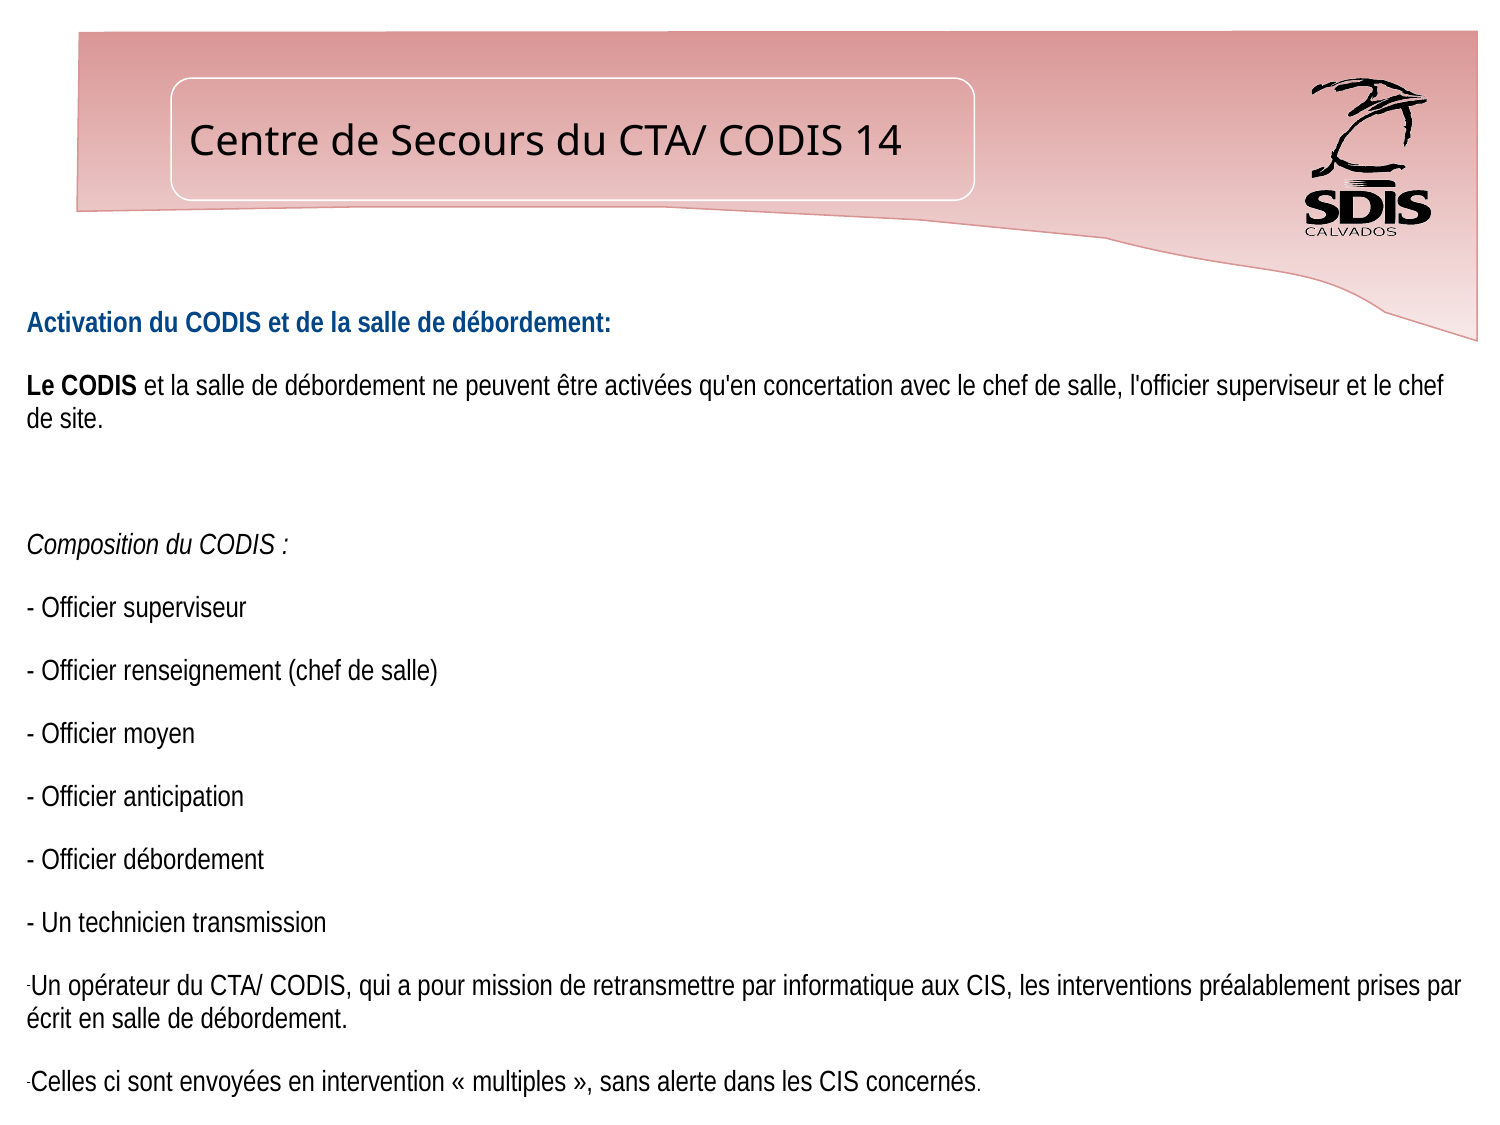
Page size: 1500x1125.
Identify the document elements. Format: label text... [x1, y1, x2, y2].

picture [1305, 78, 1431, 236]
text_box Centre de Secours du CTA/ CODIS 14 [171, 78, 975, 201]
text_box Activation du CODIS et de la salle de débordement: Le CODIS et la salle de débordement ne peuvent être activées qu'en concertation avec le chef de salle, l'officier superviseur et le chef de site. Composition du CODIS : - Officier superviseur - Officier renseignement (chef de salle) - Officier moyen - Officier anticipation - Officier débordement - Un technicien transmission Un opérateur du CTA/ CODIS, qui a pour mission de retransmettre par informatique aux CIS, les interventions préalablement prises par écrit en salle de débordement. Celles ci sont envoyées en intervention « multiples », sans alerte dans les CIS concernés. [11, 297, 1492, 1018]
text_box [77, 31, 1478, 297]
